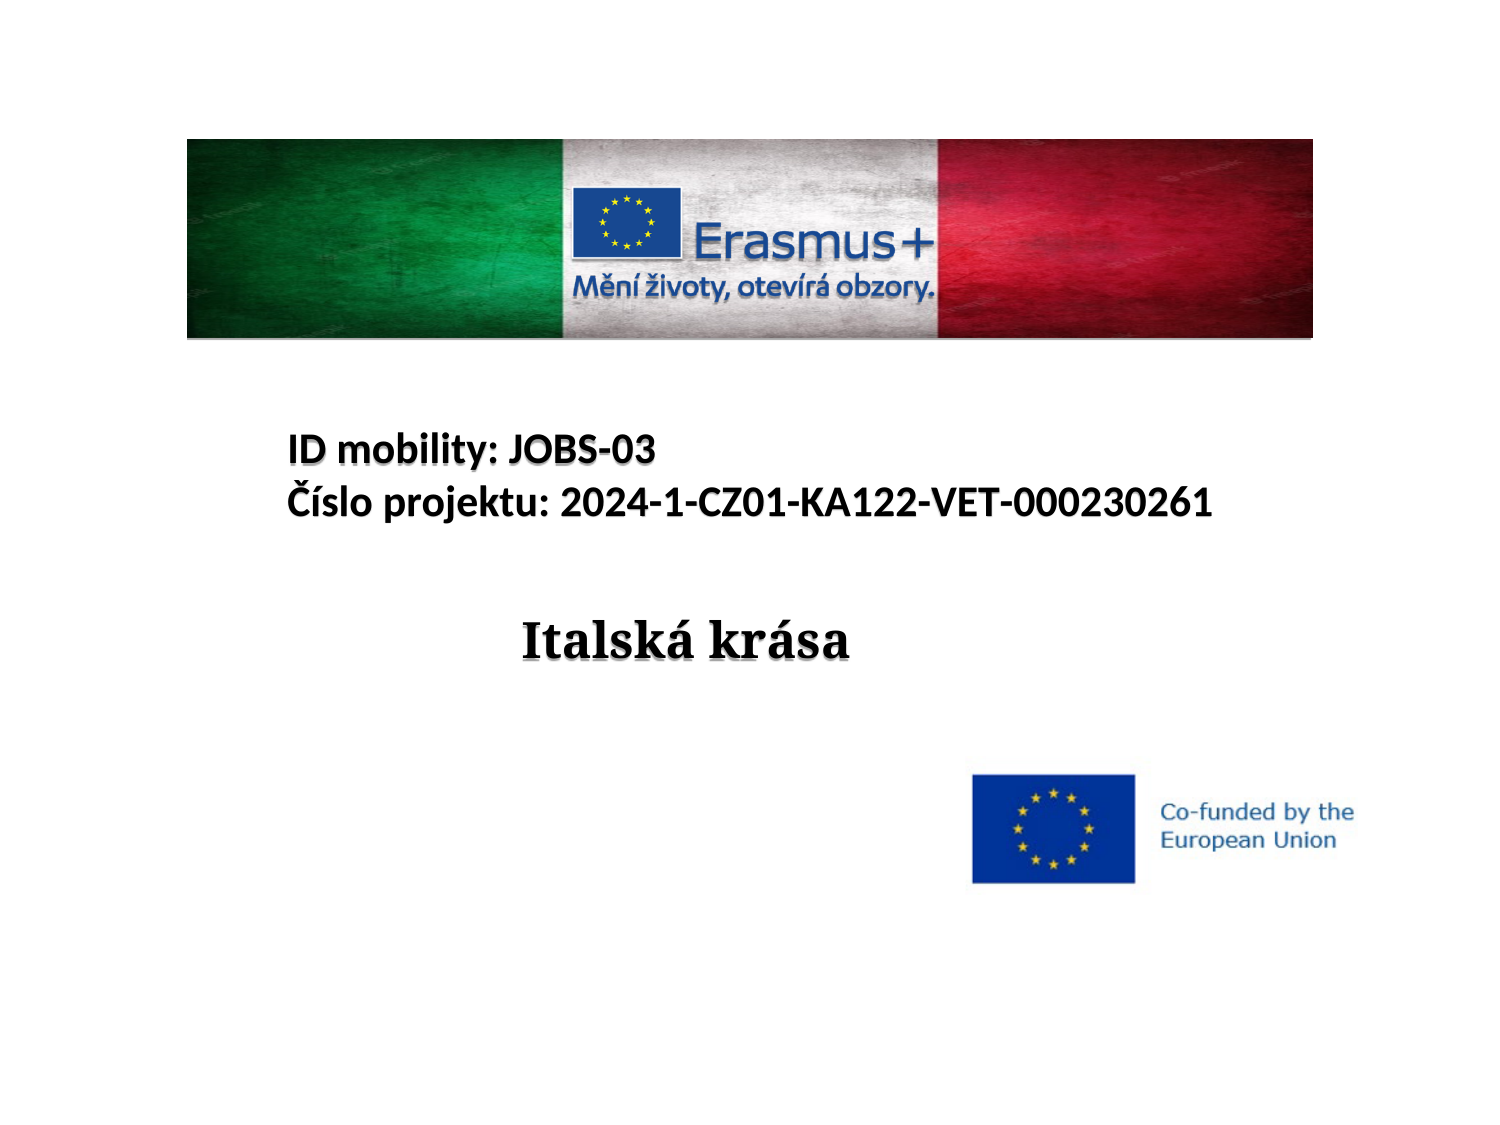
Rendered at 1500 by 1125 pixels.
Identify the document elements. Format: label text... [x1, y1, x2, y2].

text_box ID mobility: JOBS-03 Číslo projektu: 2024-1-CZ01-KA122-VET-000230261 [222, 414, 1280, 532]
text_box Italská krása [490, 542, 883, 737]
picture [965, 756, 1384, 895]
picture [187, 140, 1313, 338]
